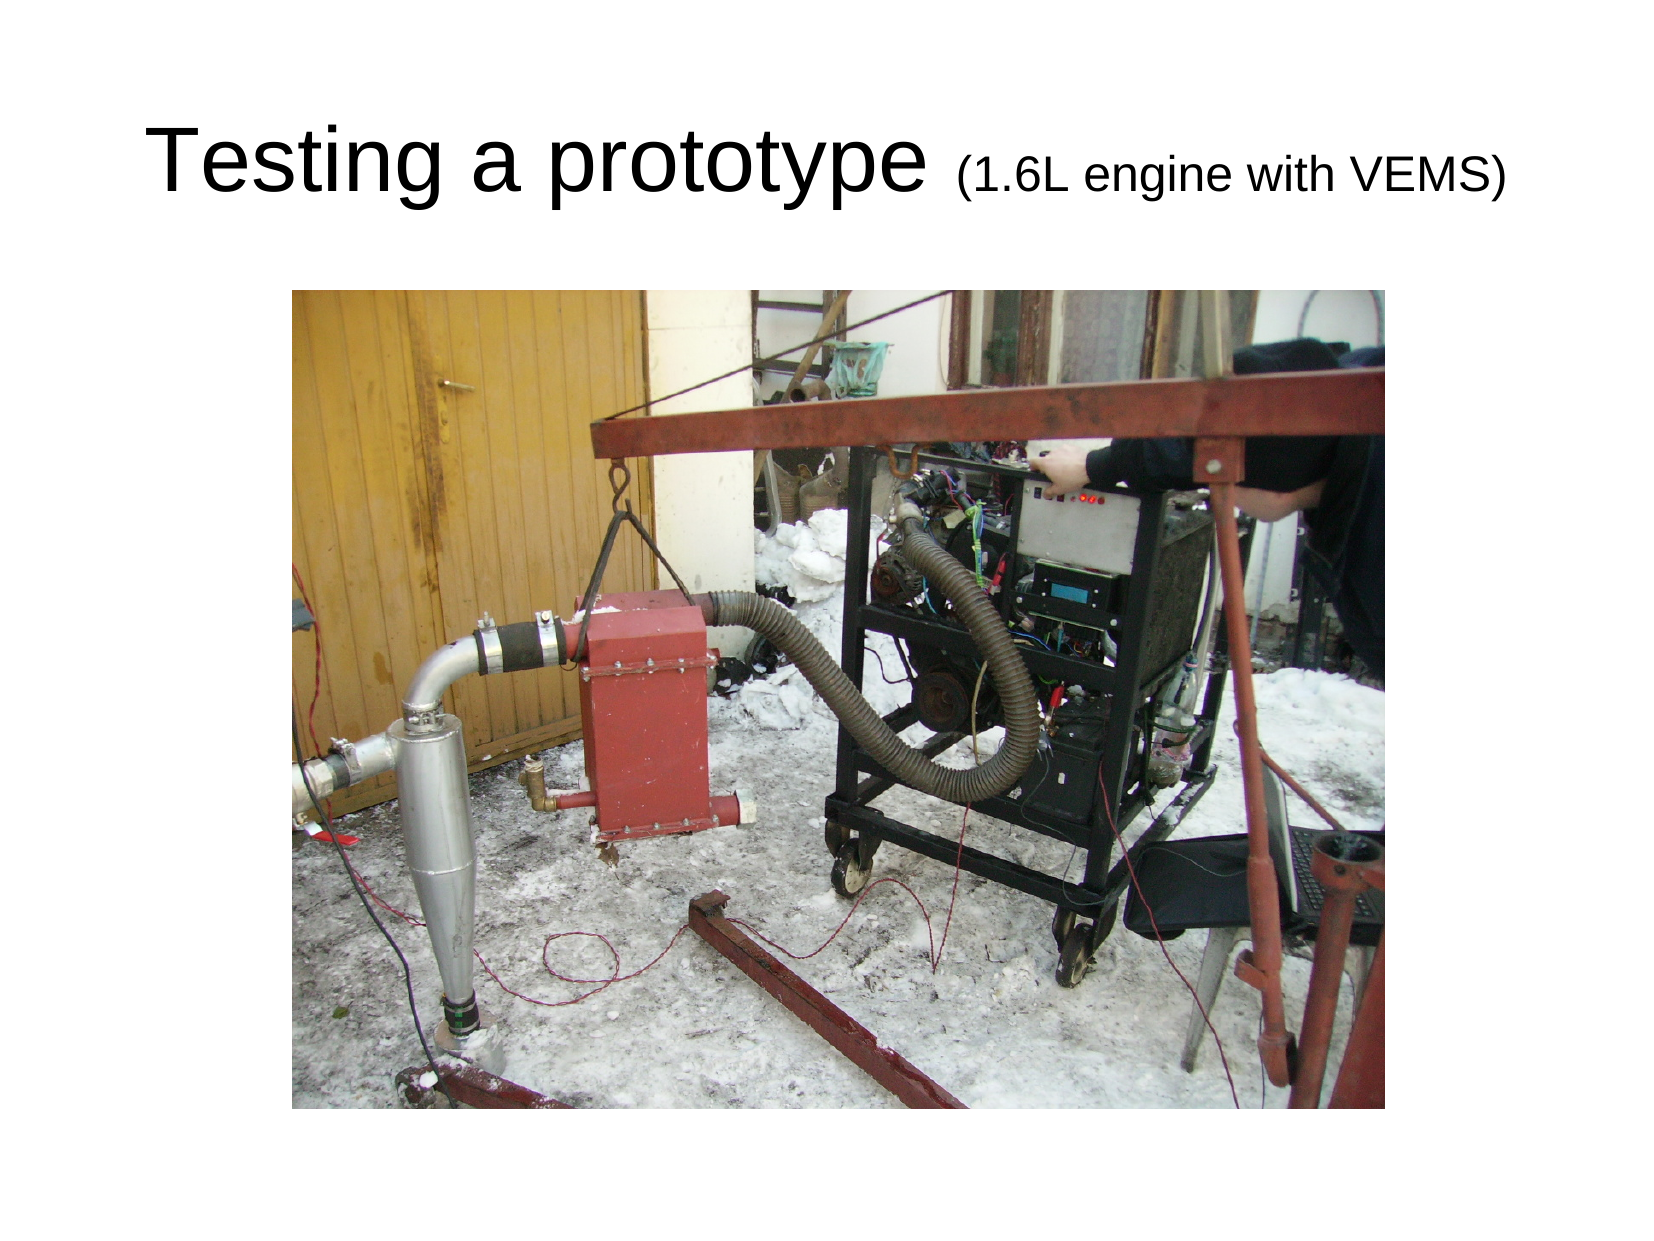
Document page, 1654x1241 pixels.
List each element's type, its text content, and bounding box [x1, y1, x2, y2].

picture [292, 290, 1385, 1109]
title Testing a prototype (1.6L engine with VEMS) [82, 56, 1571, 249]
